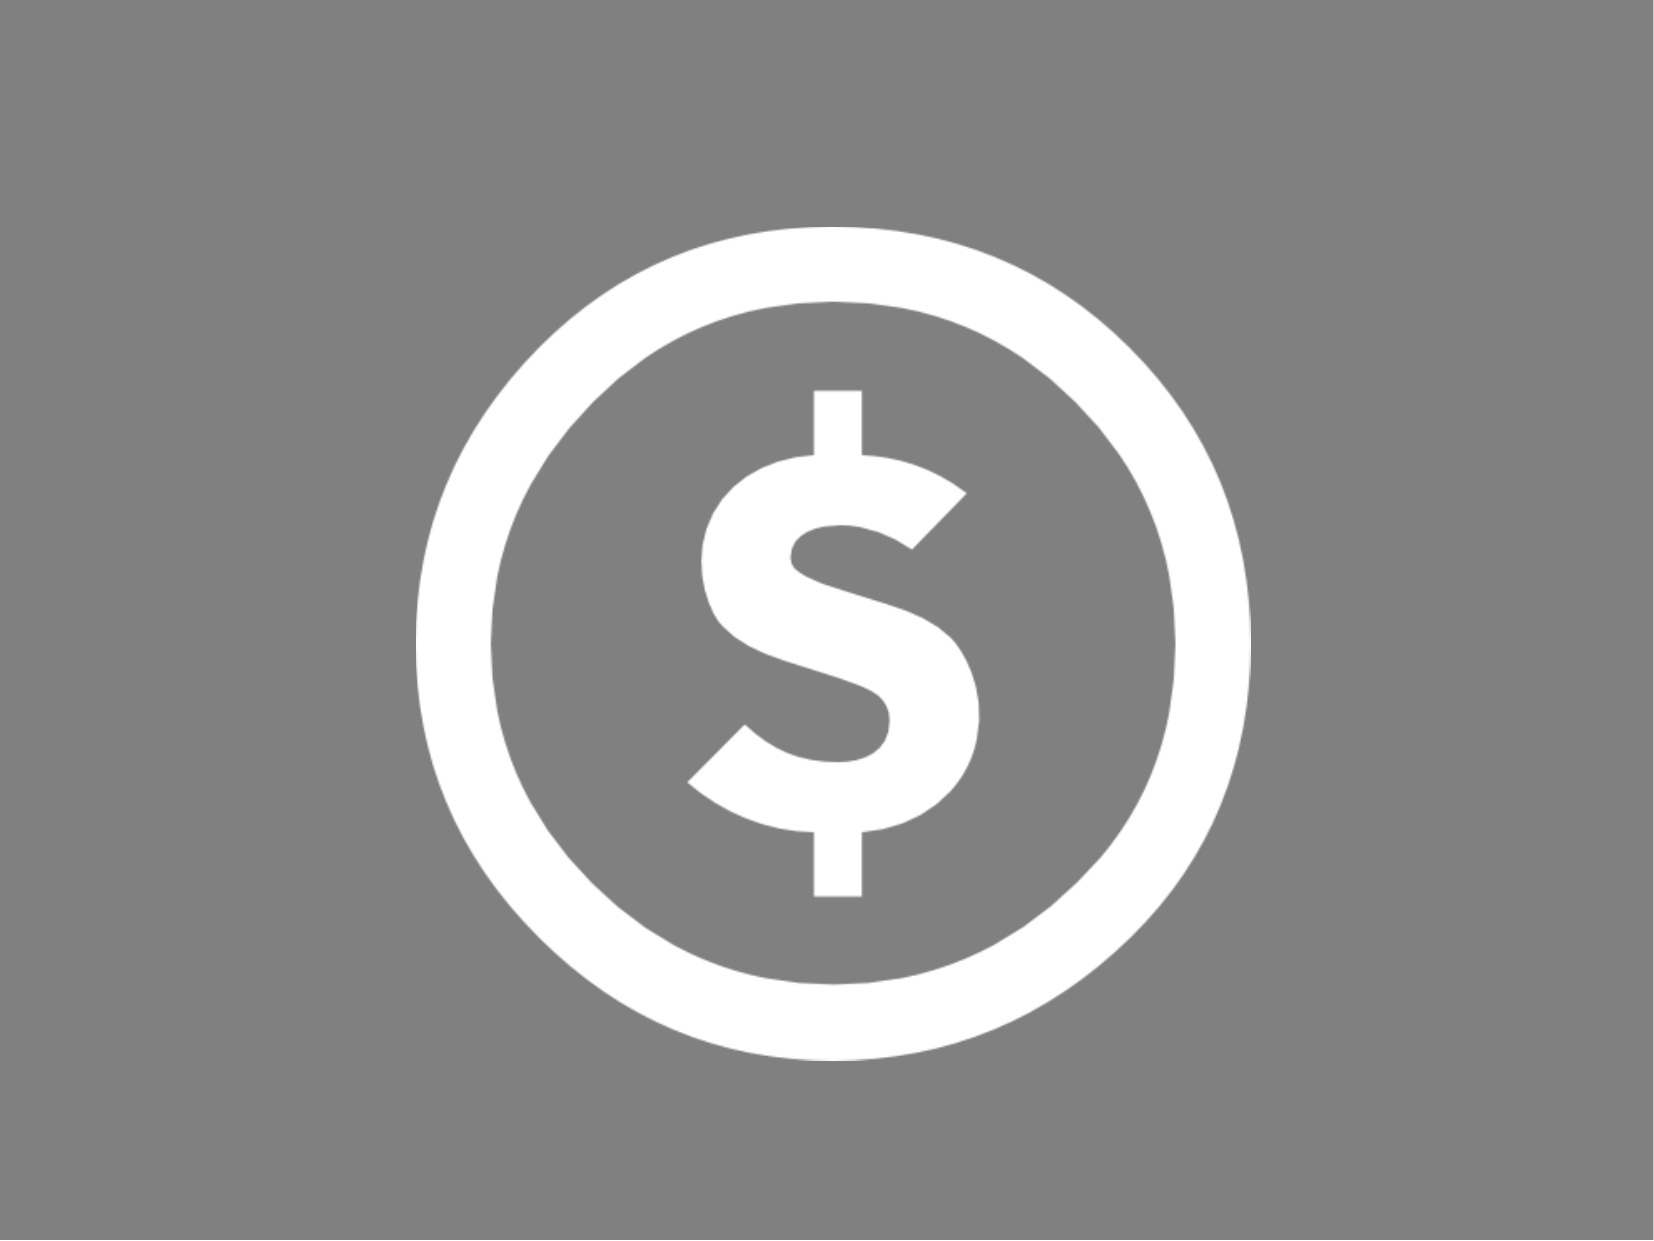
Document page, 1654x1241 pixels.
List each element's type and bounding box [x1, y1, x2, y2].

picture [416, 227, 1251, 1061]
